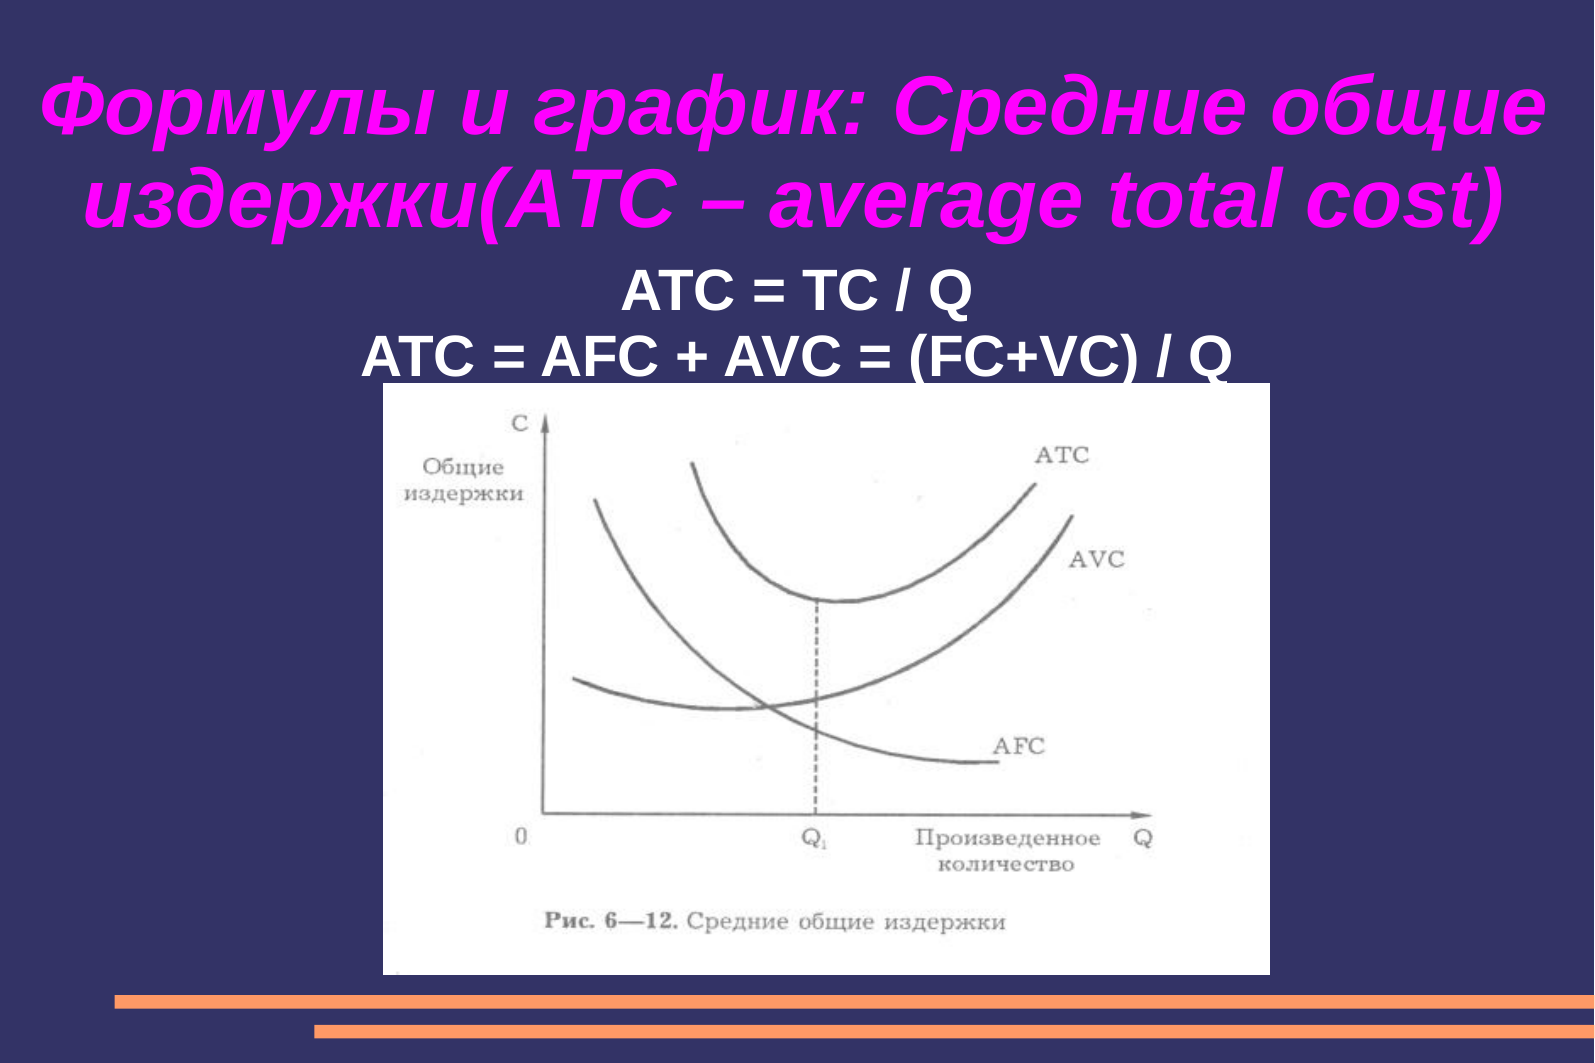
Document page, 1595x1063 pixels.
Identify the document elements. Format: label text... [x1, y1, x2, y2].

text_box ATC = TC / Q ATC = AFC + AVC = (FC+VC) / Q [118, 250, 1477, 396]
picture [383, 383, 1270, 975]
text_box Формулы и график: Средние общие издержки(ATC – average total cost) [23, 59, 1565, 246]
